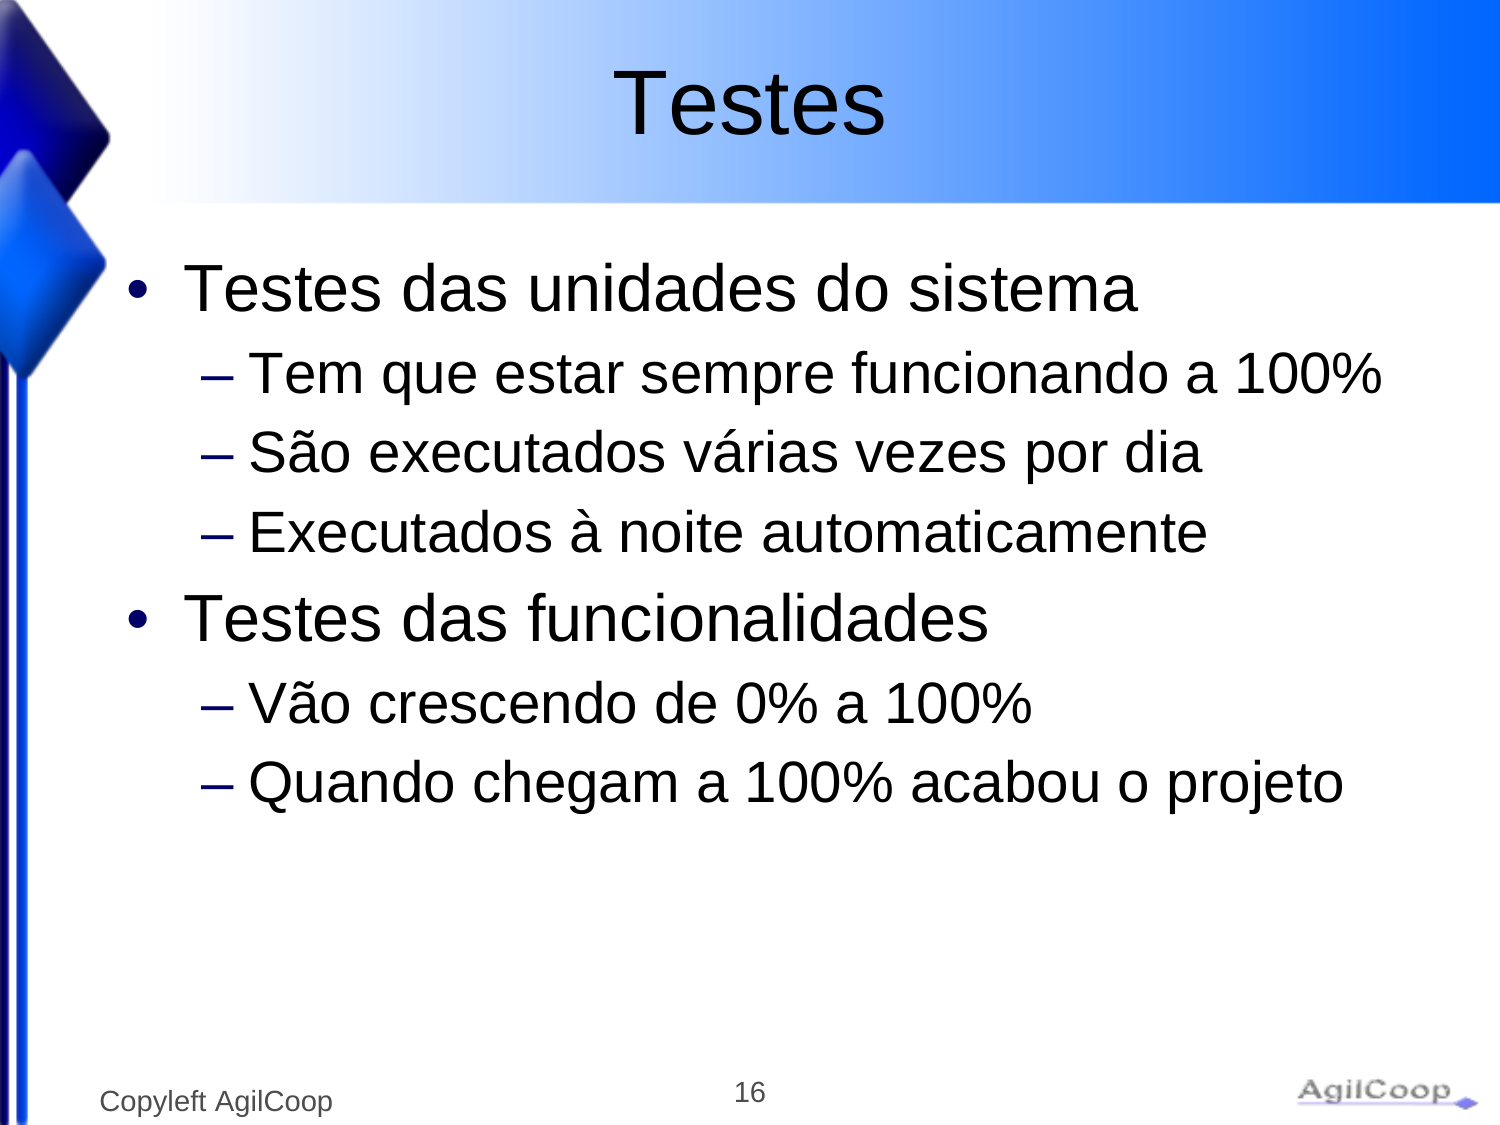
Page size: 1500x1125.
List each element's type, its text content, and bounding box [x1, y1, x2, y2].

list Testes das unidades do sistema Tem que estar sempre funcionando a 100% São executados várias vezes por dia Executados à noite automaticamente Testes das funcionalidades Vão crescendo de 0% a 100% Quando chegam a 100% acabou o projeto [112, 243, 1425, 1006]
title Testes [75, 8, 1426, 197]
picture [0, 0, 1500, 1125]
